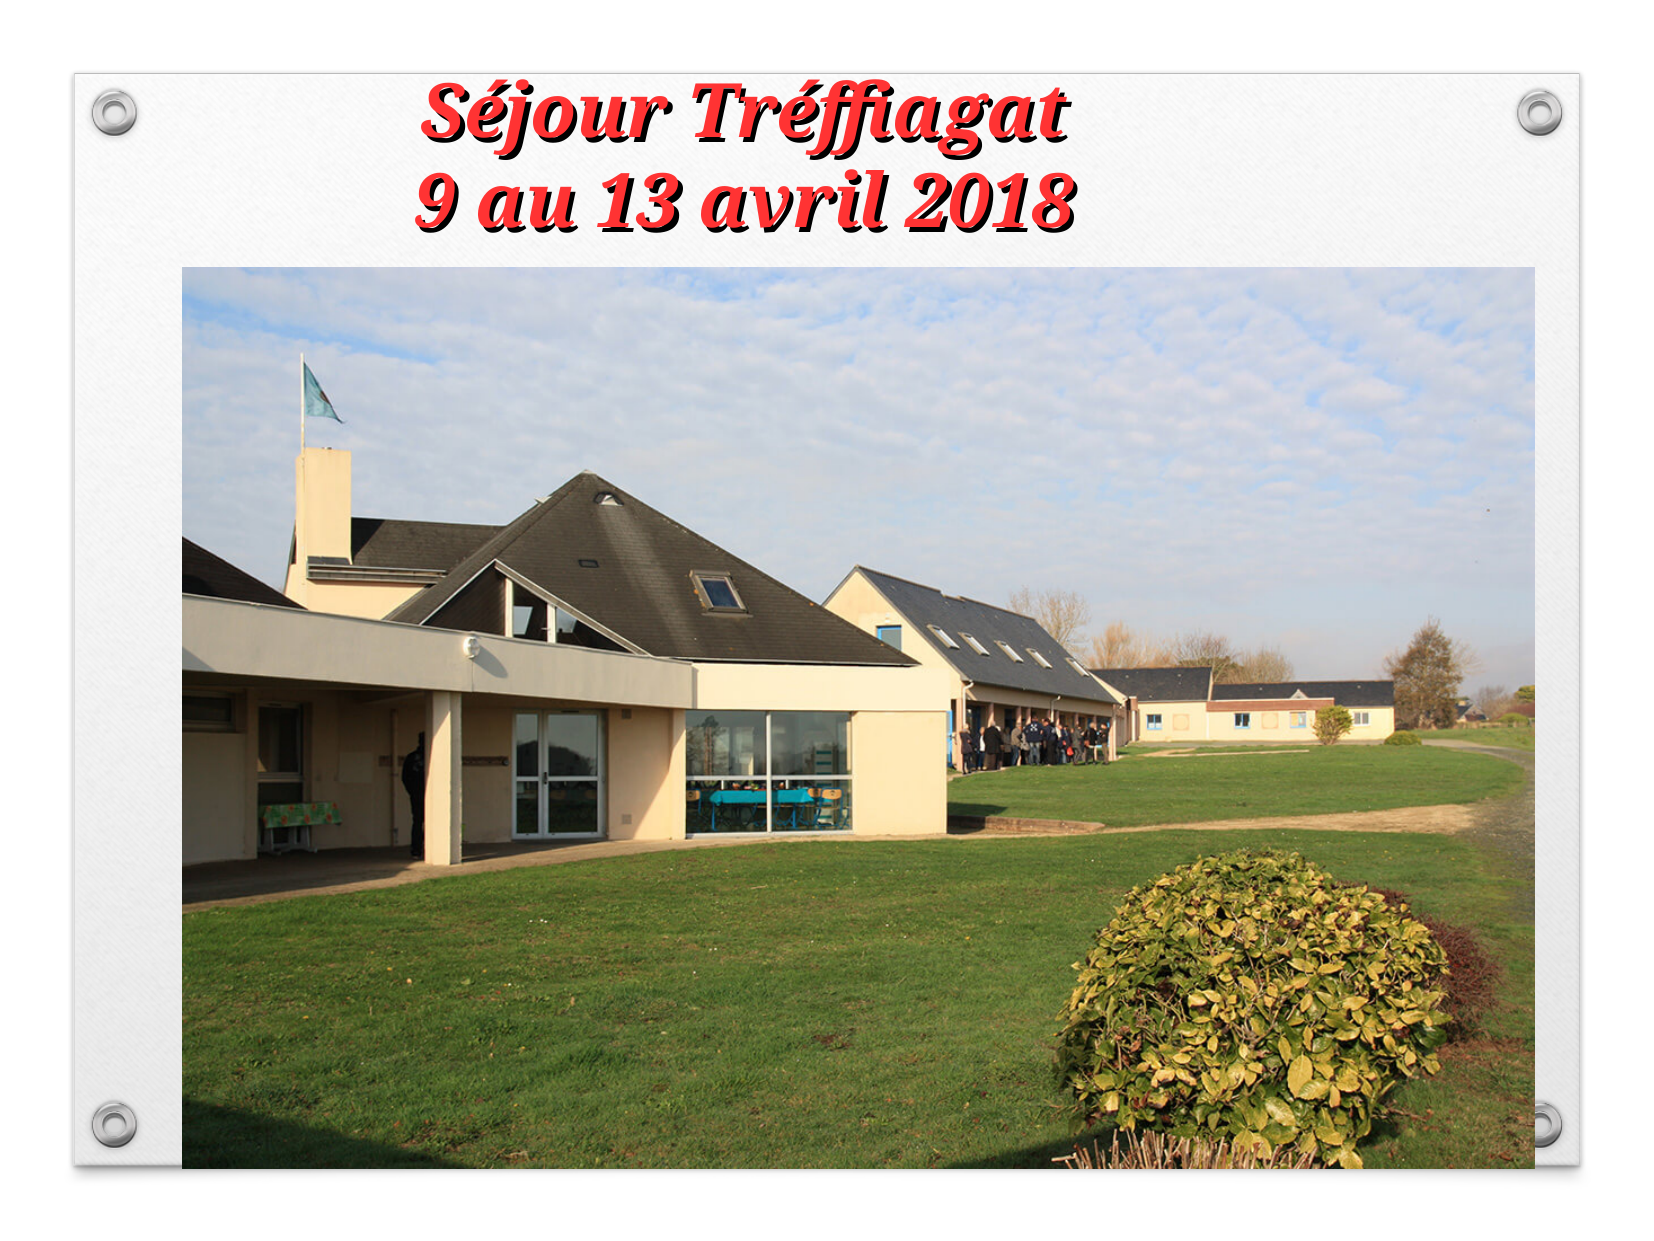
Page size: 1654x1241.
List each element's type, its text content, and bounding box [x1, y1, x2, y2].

title Séjour Tréffiagat 9 au 13 avril 2018 [0, 49, 1489, 257]
picture [0, 0, 1654, 1241]
